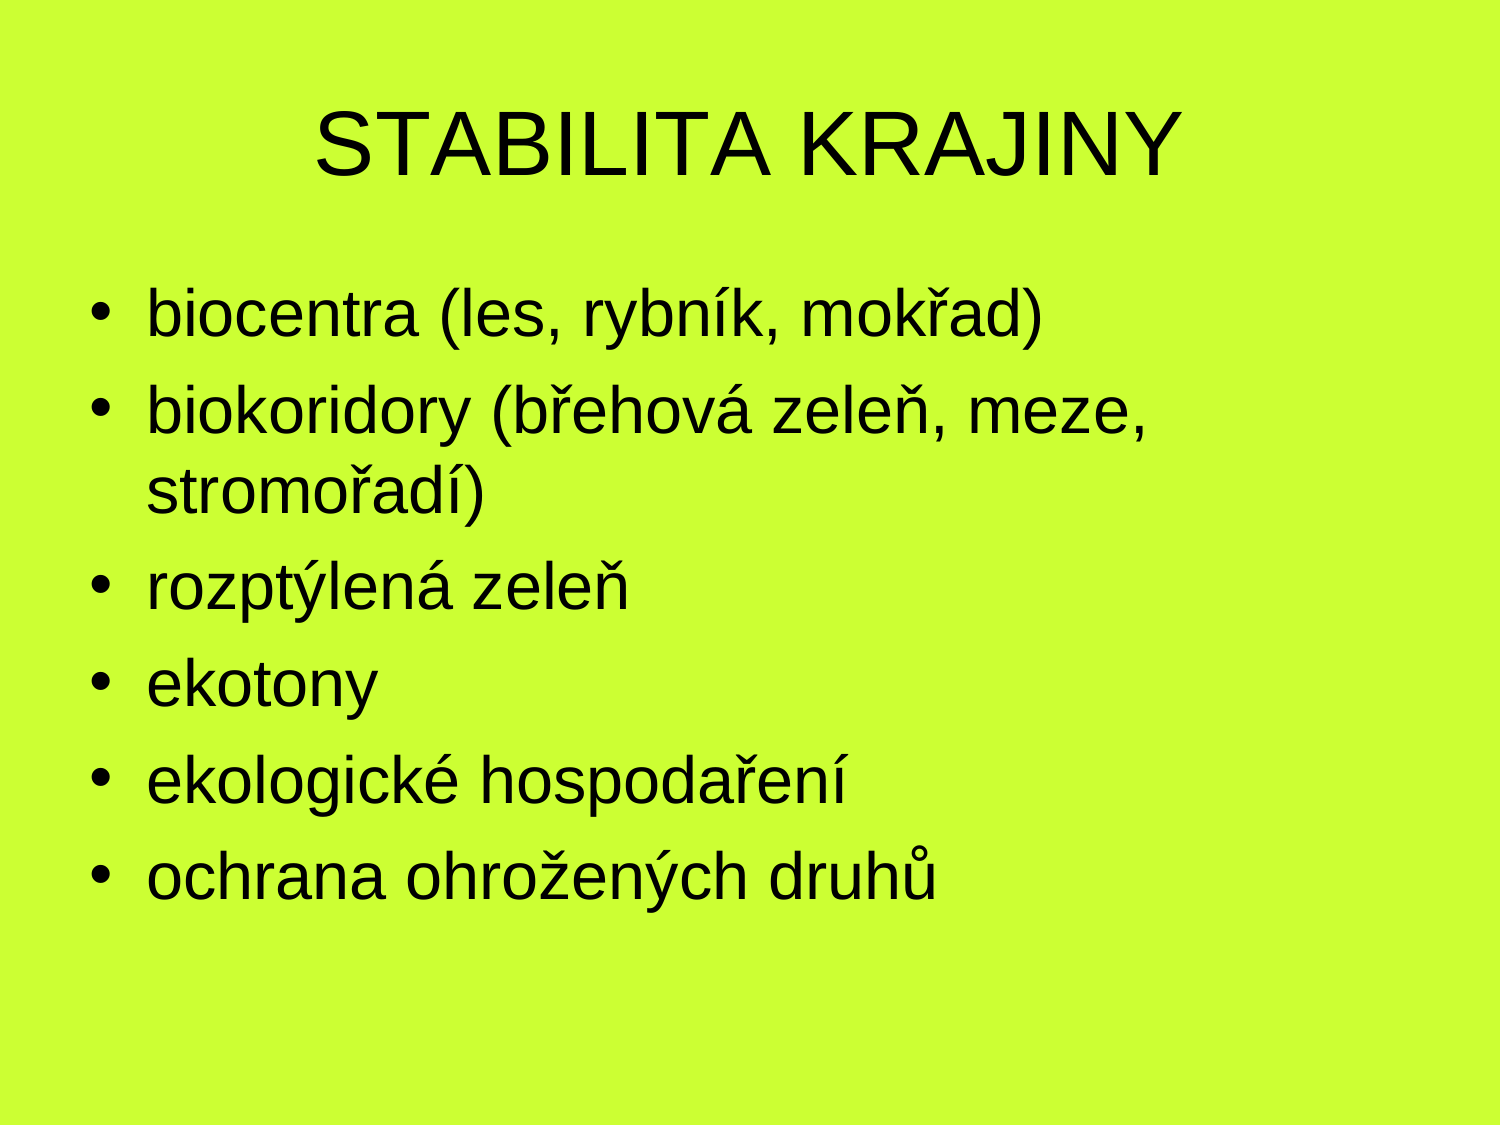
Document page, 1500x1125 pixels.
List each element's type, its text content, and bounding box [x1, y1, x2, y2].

list biocentra (les, rybník, mokřad) biokoridory (břehová zeleň, meze, stromořadí) rozptýlená zeleň ekotony ekologické hospodaření ochrana ohrožených druhů [75, 262, 1426, 1018]
title STABILITA KRAJINY [75, 45, 1426, 233]
